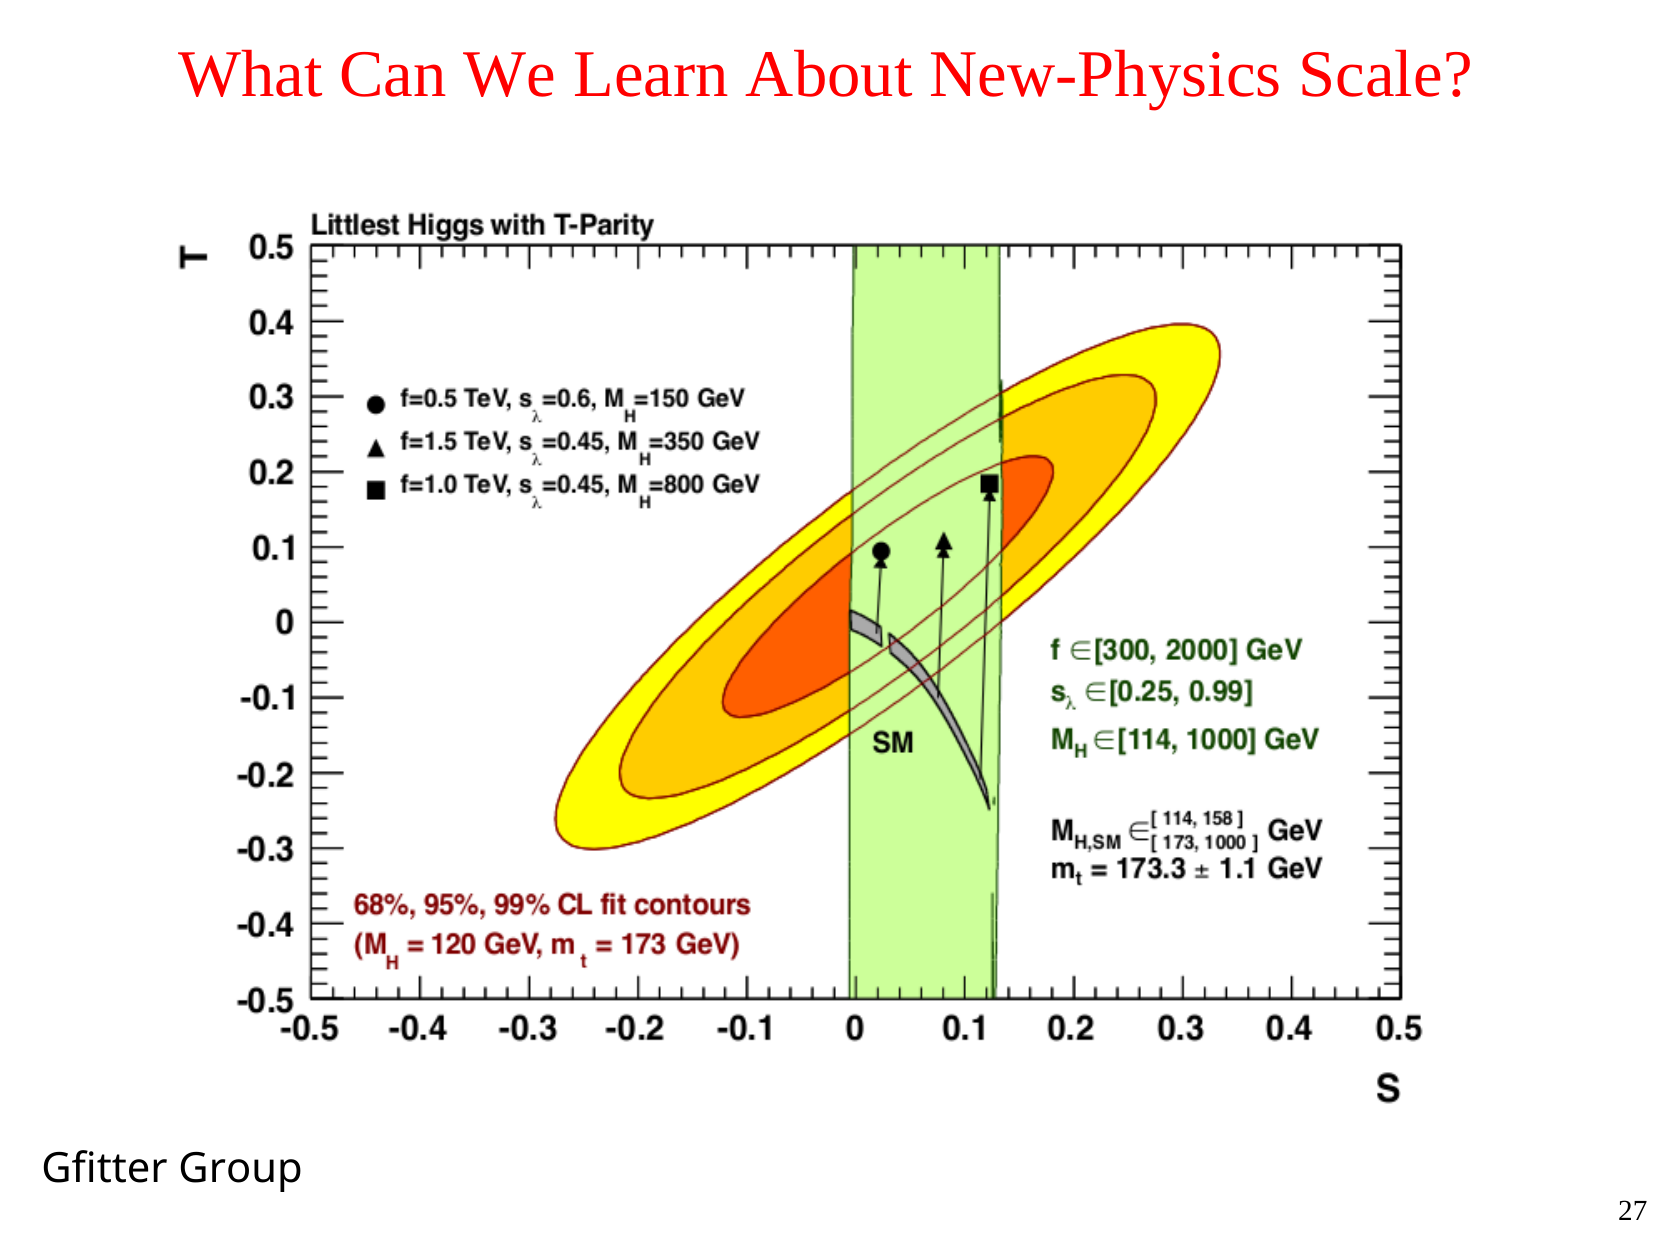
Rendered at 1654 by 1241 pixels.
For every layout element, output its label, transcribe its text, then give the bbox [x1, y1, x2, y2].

title What Can We Learn About New-Physics Scale? [128, 5, 1541, 144]
text_box Gfitter Group [41, 1137, 1563, 1236]
picture [154, 192, 1466, 1109]
